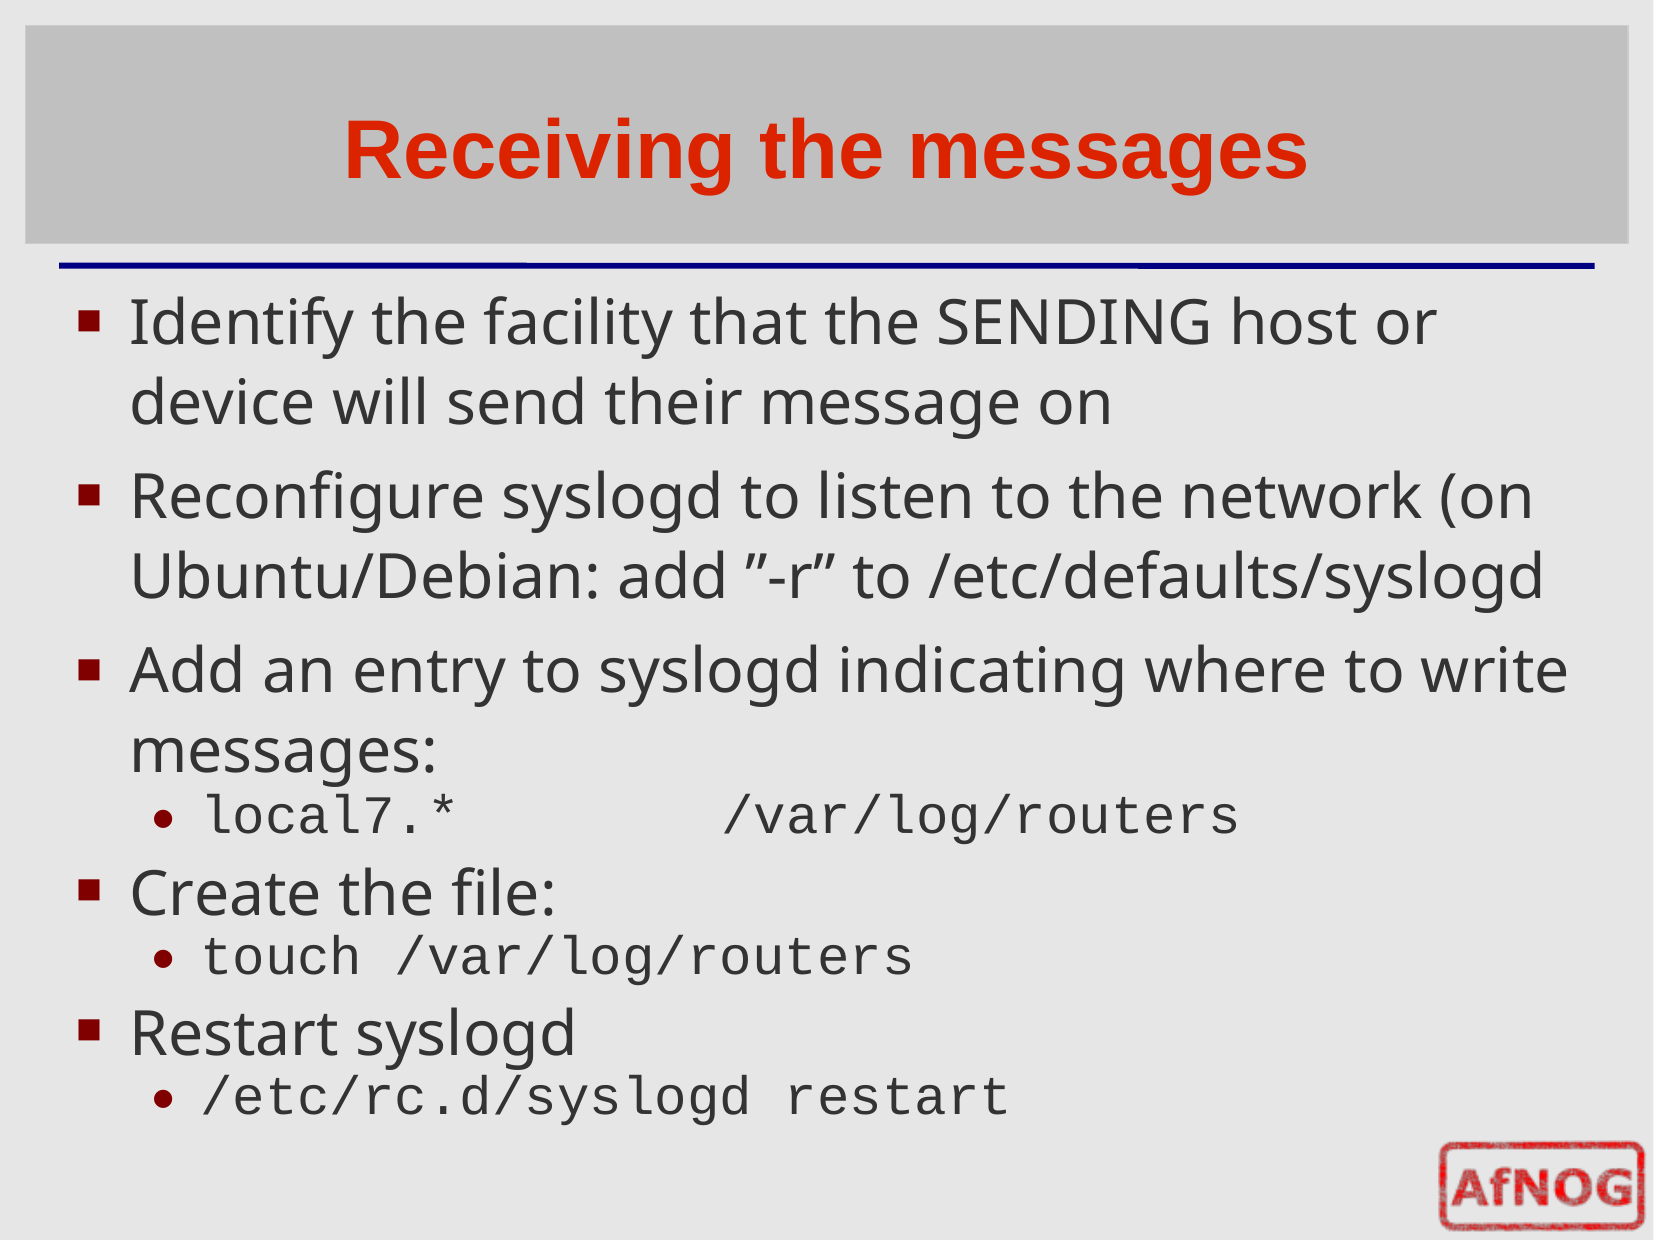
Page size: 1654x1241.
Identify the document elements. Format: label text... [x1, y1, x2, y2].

picture [1594, 1139, 1648, 1235]
list Identify the facility that the SENDING host or device will send their message on Reconfigure syslogd to listen to the network (on Ubuntu/Debian: add ”-r” to /etc/defaults/syslogd Add an entry to syslogd indicating where to write messages: local7.* /var/log/routers Create the file: touch /var/log/routers Restart syslogd /etc/rc.d/syslogd restart [59, 280, 1594, 1241]
text_box [1534, 25, 1629, 244]
text_box [25, 25, 121, 244]
title Receiving the messages [121, 17, 1534, 280]
